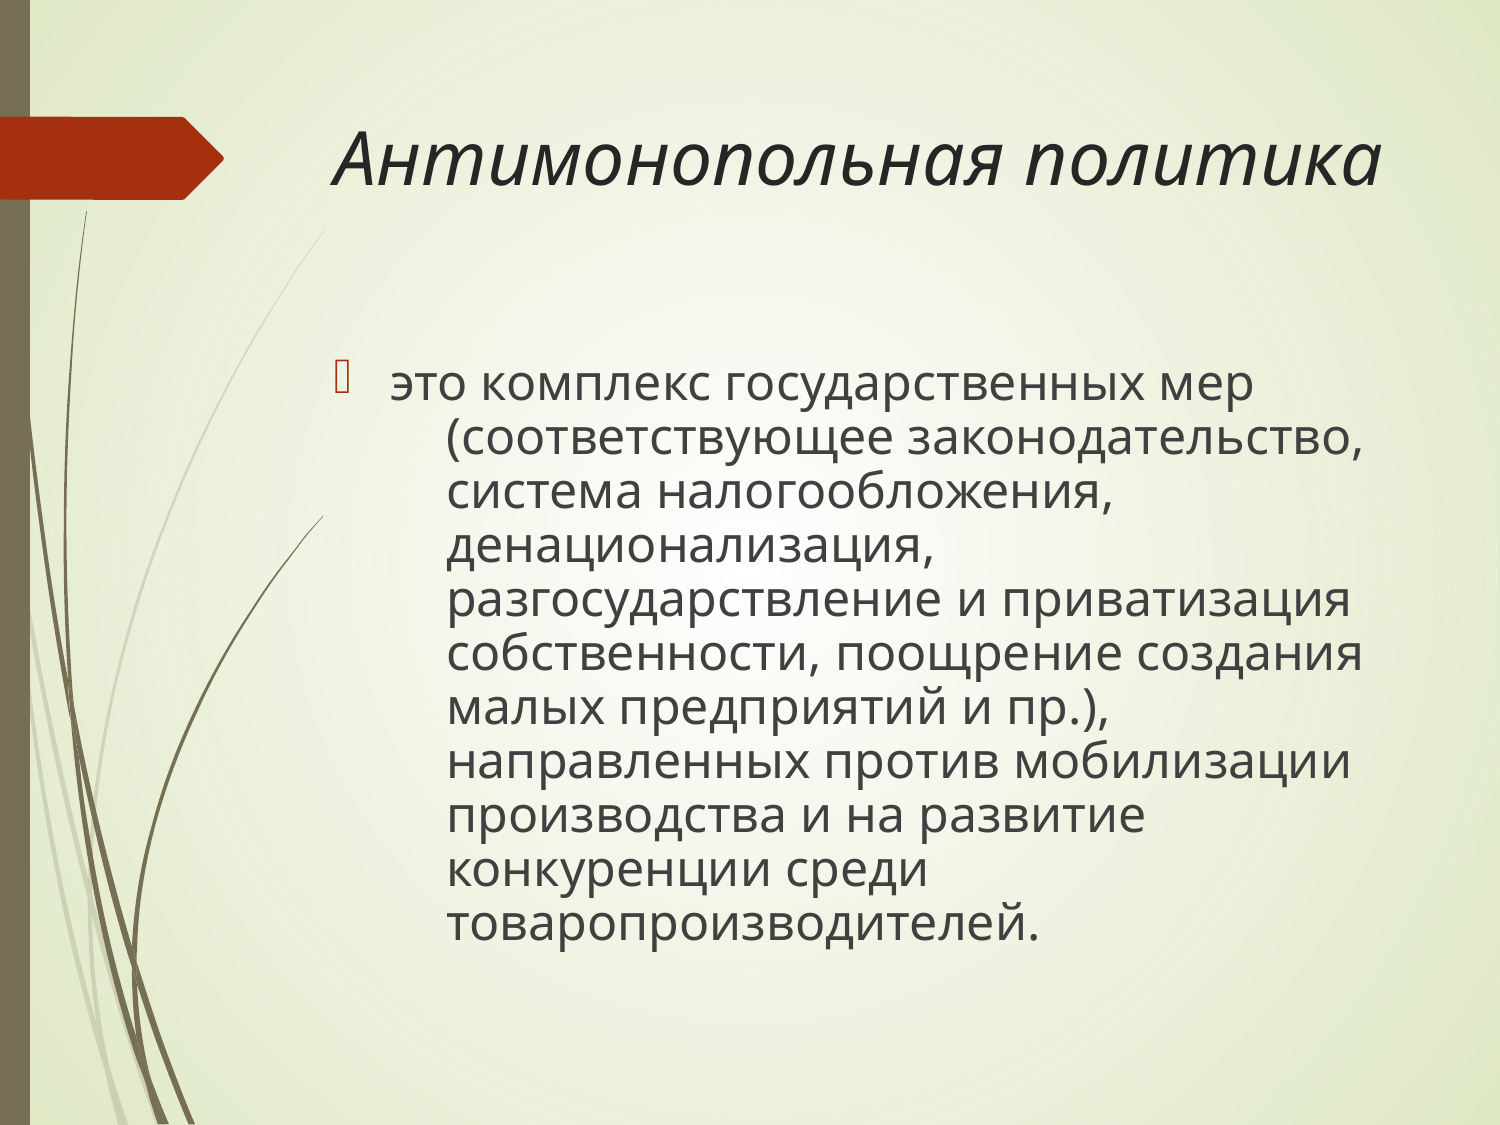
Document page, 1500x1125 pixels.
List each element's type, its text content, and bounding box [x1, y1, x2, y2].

title Антимонопольная политика [319, 102, 1400, 313]
list это комплекс государственных мер (соответствующее законодательство, система налогообложения, денационализация, разгосударствление и приватизация собственности, поощрение создания малых предприятий и пр.), направленных против мобилизации производства и на развитие конкуренции среди товаропроизводителей. [318, 350, 1401, 970]
